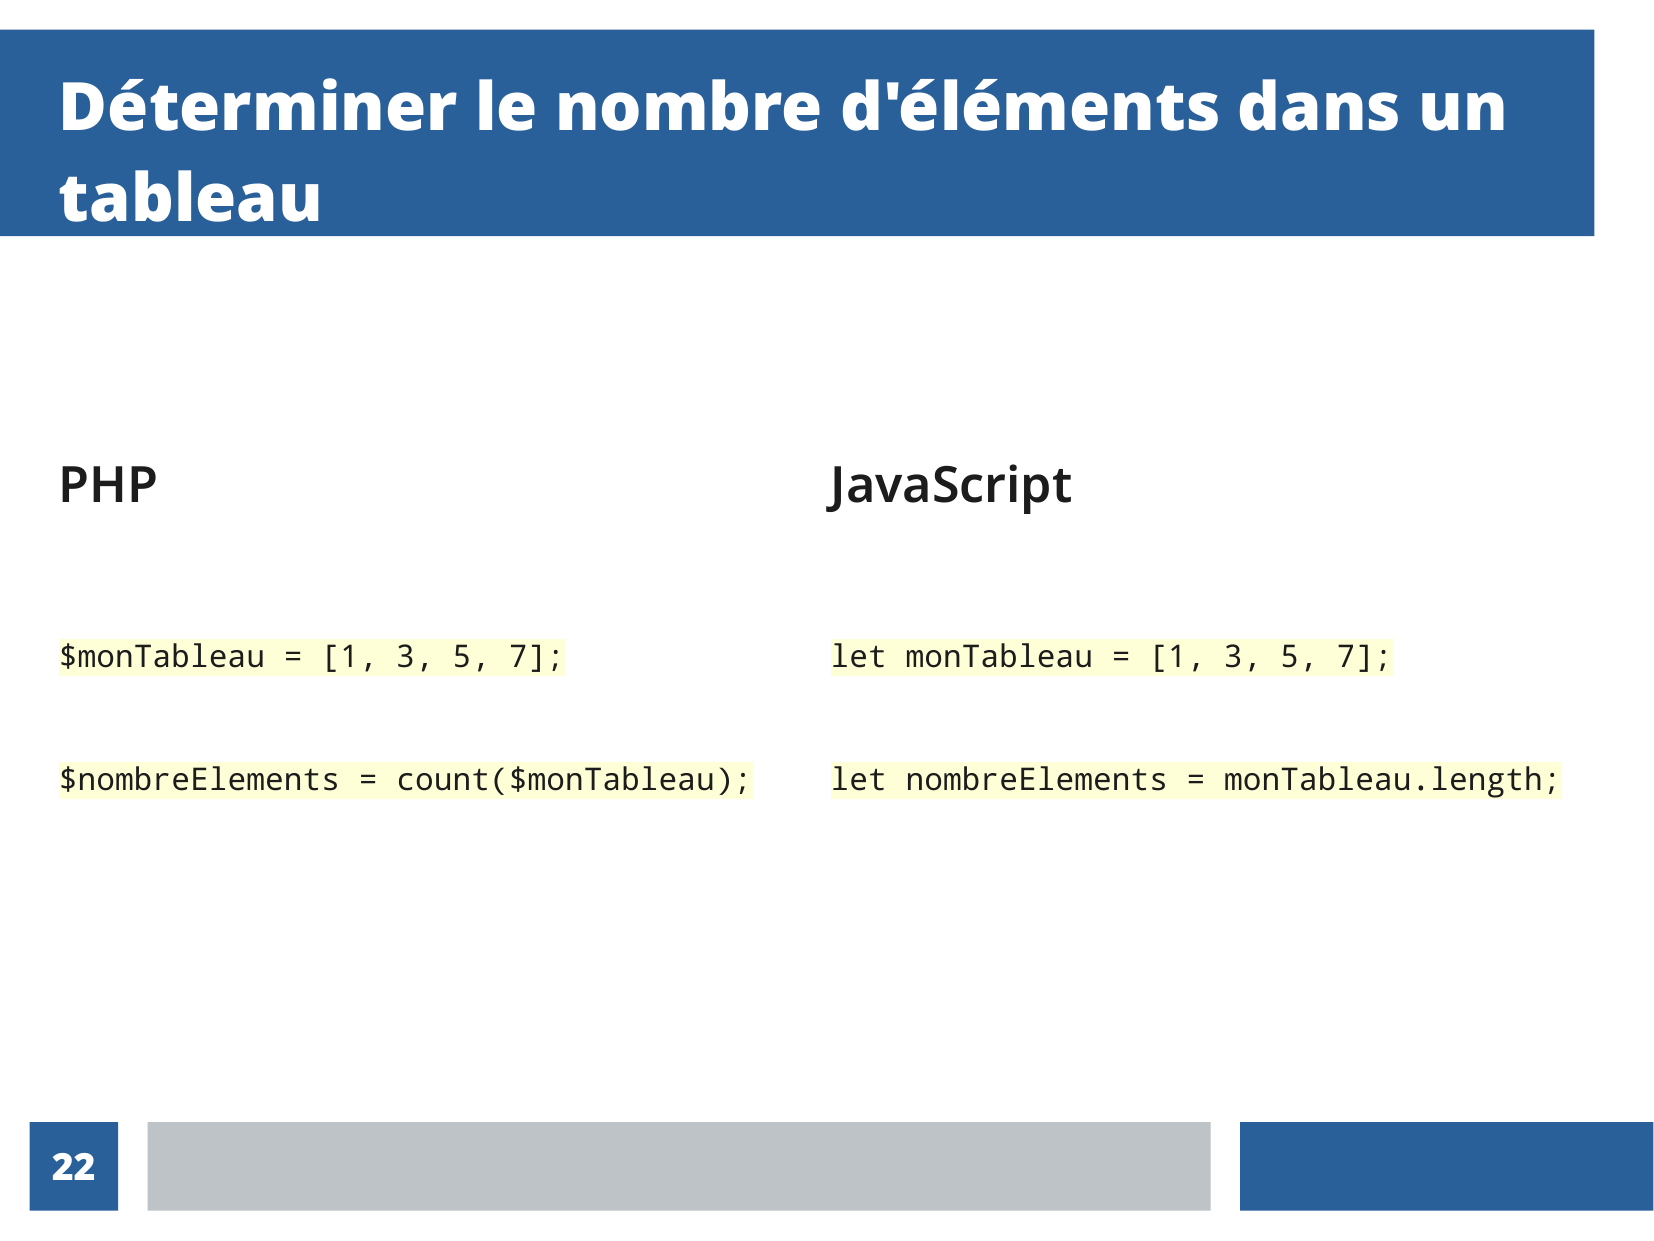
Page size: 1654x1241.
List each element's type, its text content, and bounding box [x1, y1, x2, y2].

title Déterminer le nombre d'éléments dans un tableau [59, 59, 1595, 207]
list JavaScript let monTableau = [1, 3, 5, 7]; let nombreElements = monTableau.length; [830, 448, 1566, 1093]
list PHP $monTableau = [1, 3, 5, 7]; $nombreElements = count($monTableau); [59, 448, 794, 1093]
